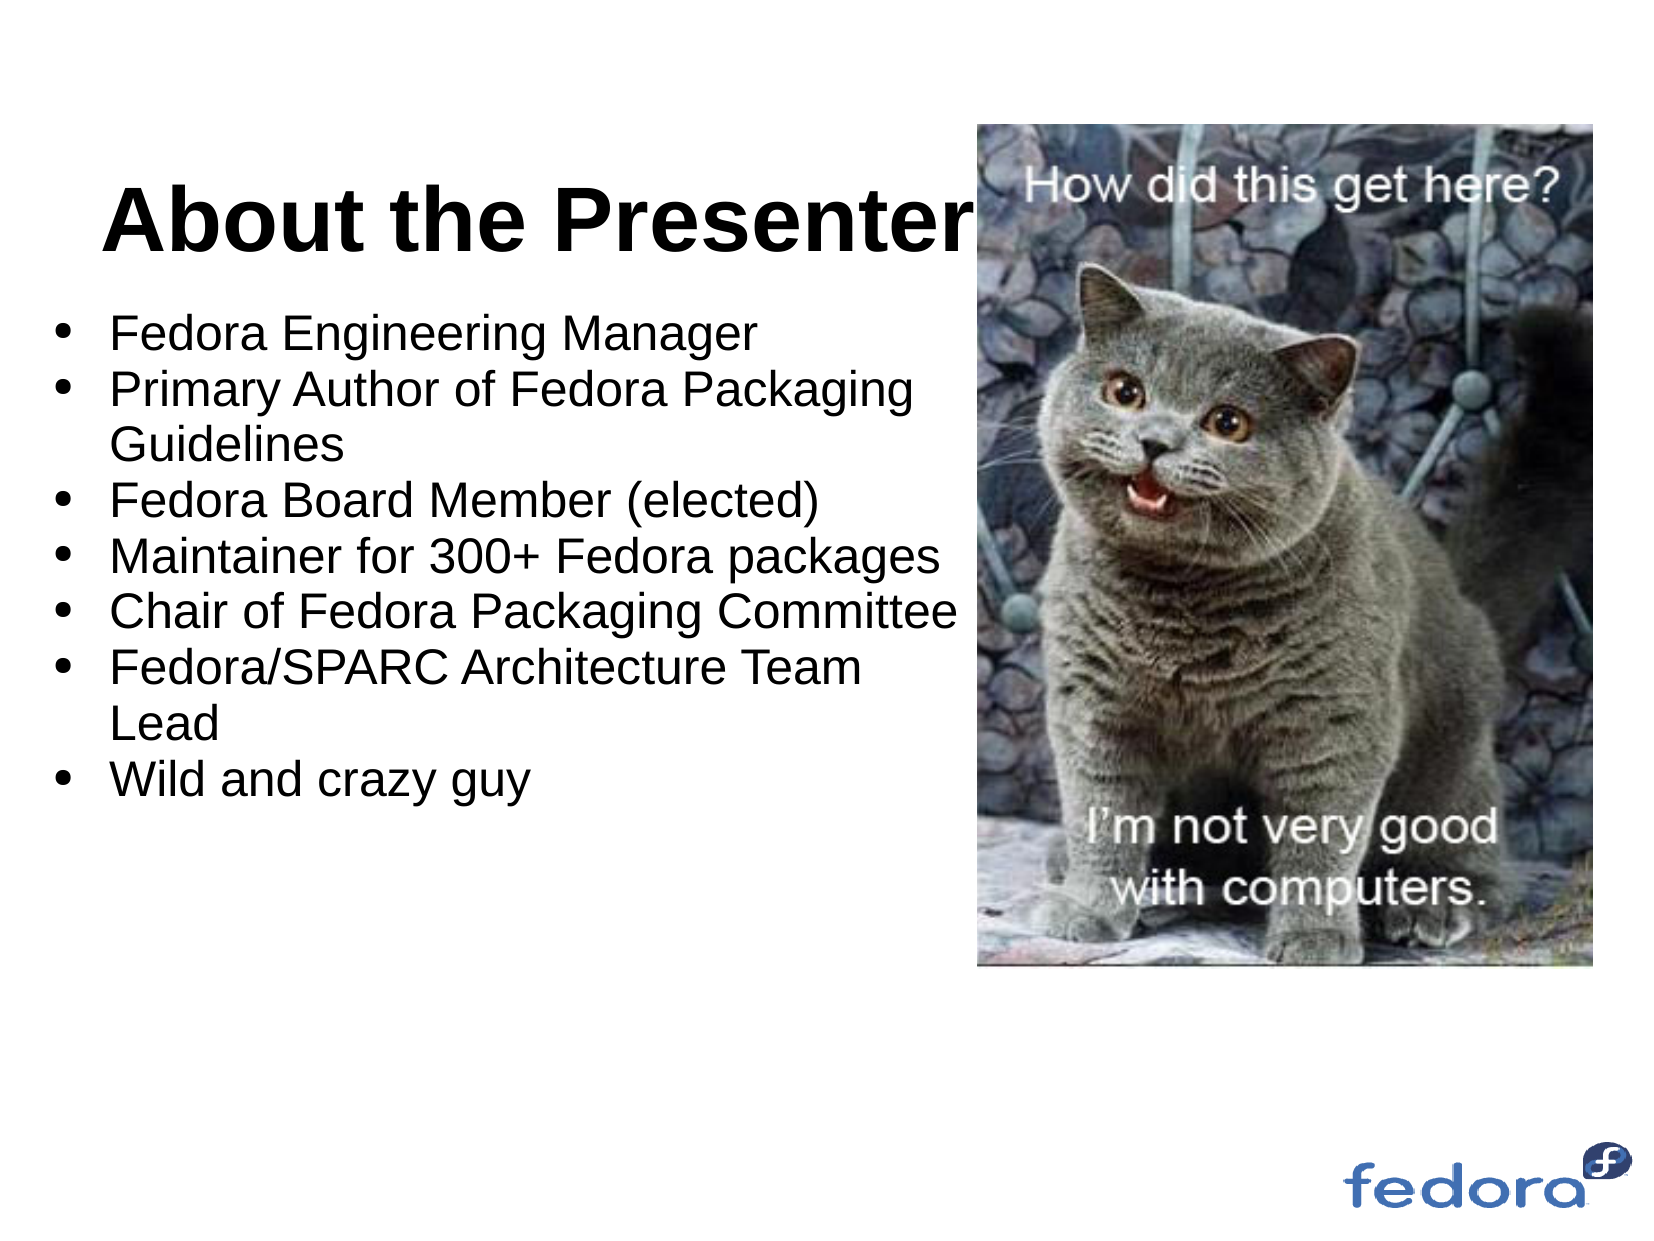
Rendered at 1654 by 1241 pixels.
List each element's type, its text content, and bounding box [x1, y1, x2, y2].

picture [1332, 1124, 1651, 1227]
picture [977, 124, 1593, 969]
list Fedora Engineering Manager Primary Author of Fedora Packaging Guidelines Fedora Board Member (elected) Maintainer for 300+ Fedora packages Chair of Fedora Packaging Committee Fedora/SPARC Architecture Team Lead Wild and crazy guy [52, 304, 975, 1174]
title About the Presenter [100, 164, 977, 275]
